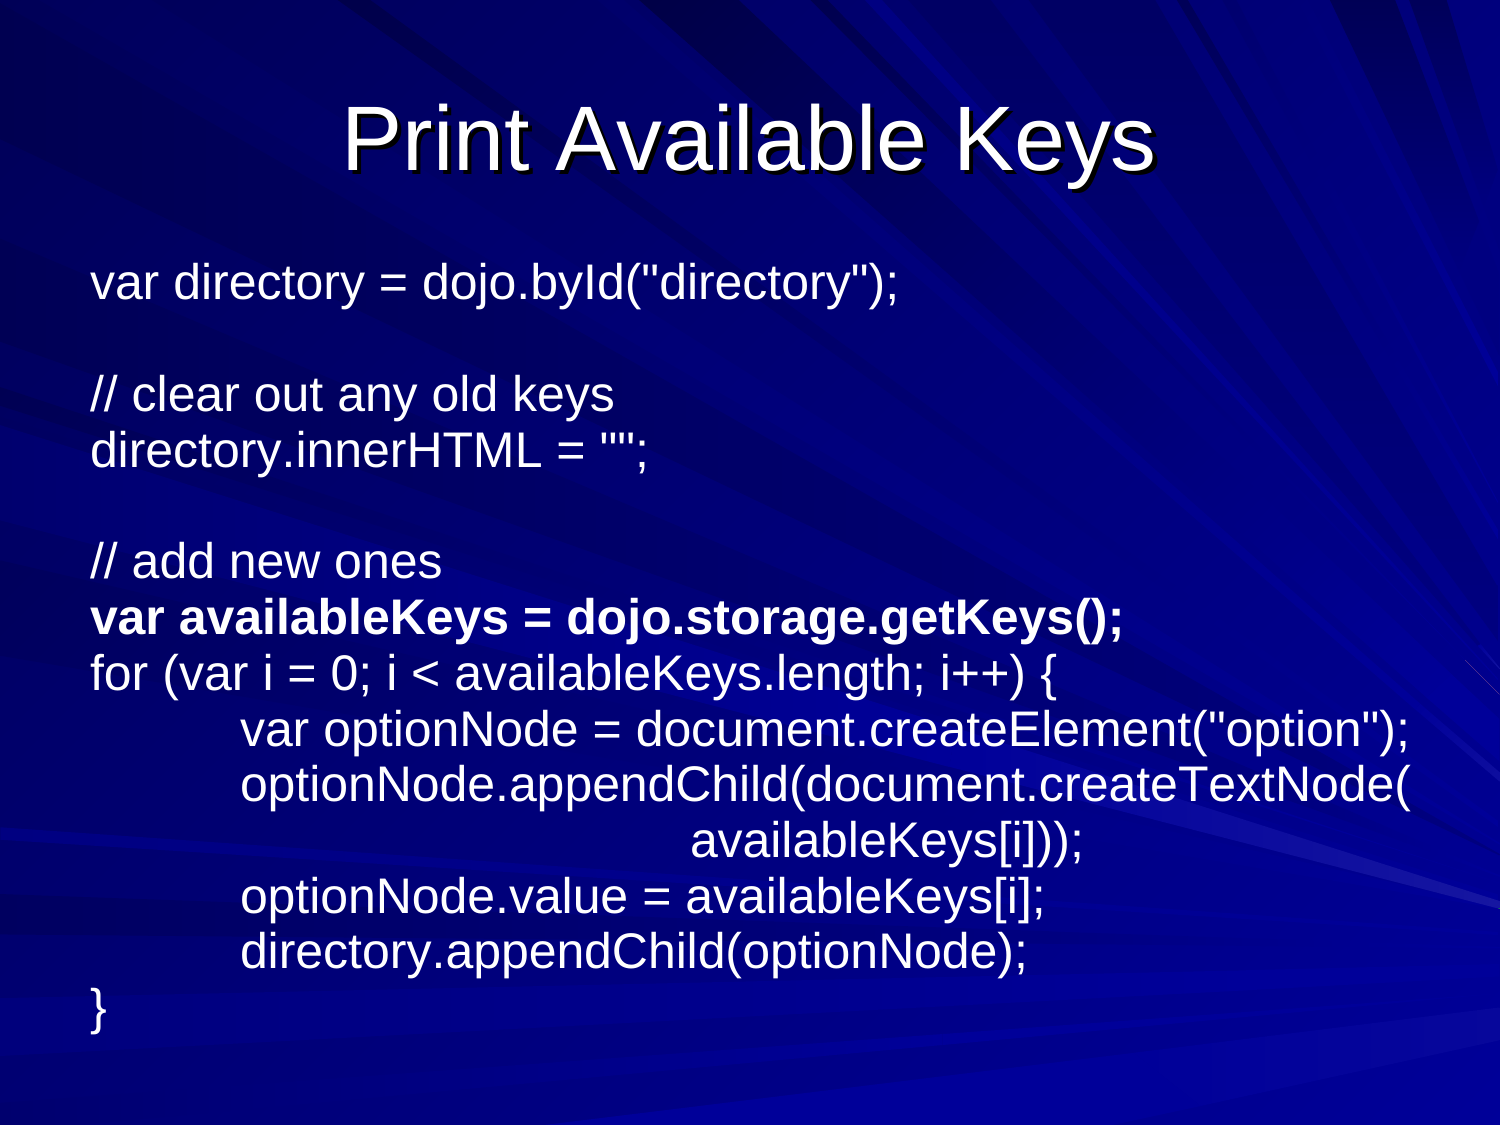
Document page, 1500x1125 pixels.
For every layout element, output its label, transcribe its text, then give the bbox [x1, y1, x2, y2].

text_box var directory = dojo.byId("directory"); // clear out any old keys directory.innerHTML = ""; // add new ones var availableKeys = dojo.storage.getKeys(); for (var i = 0; i < availableKeys.length; i++) { var optionNode = document.createElement("option"); optionNode.appendChild(document.createTextNode( availableKeys[i])); optionNode.value = availableKeys[i]; directory.appendChild(optionNode); } [75, 247, 1463, 1044]
title Print Available Keys [75, 51, 1425, 226]
